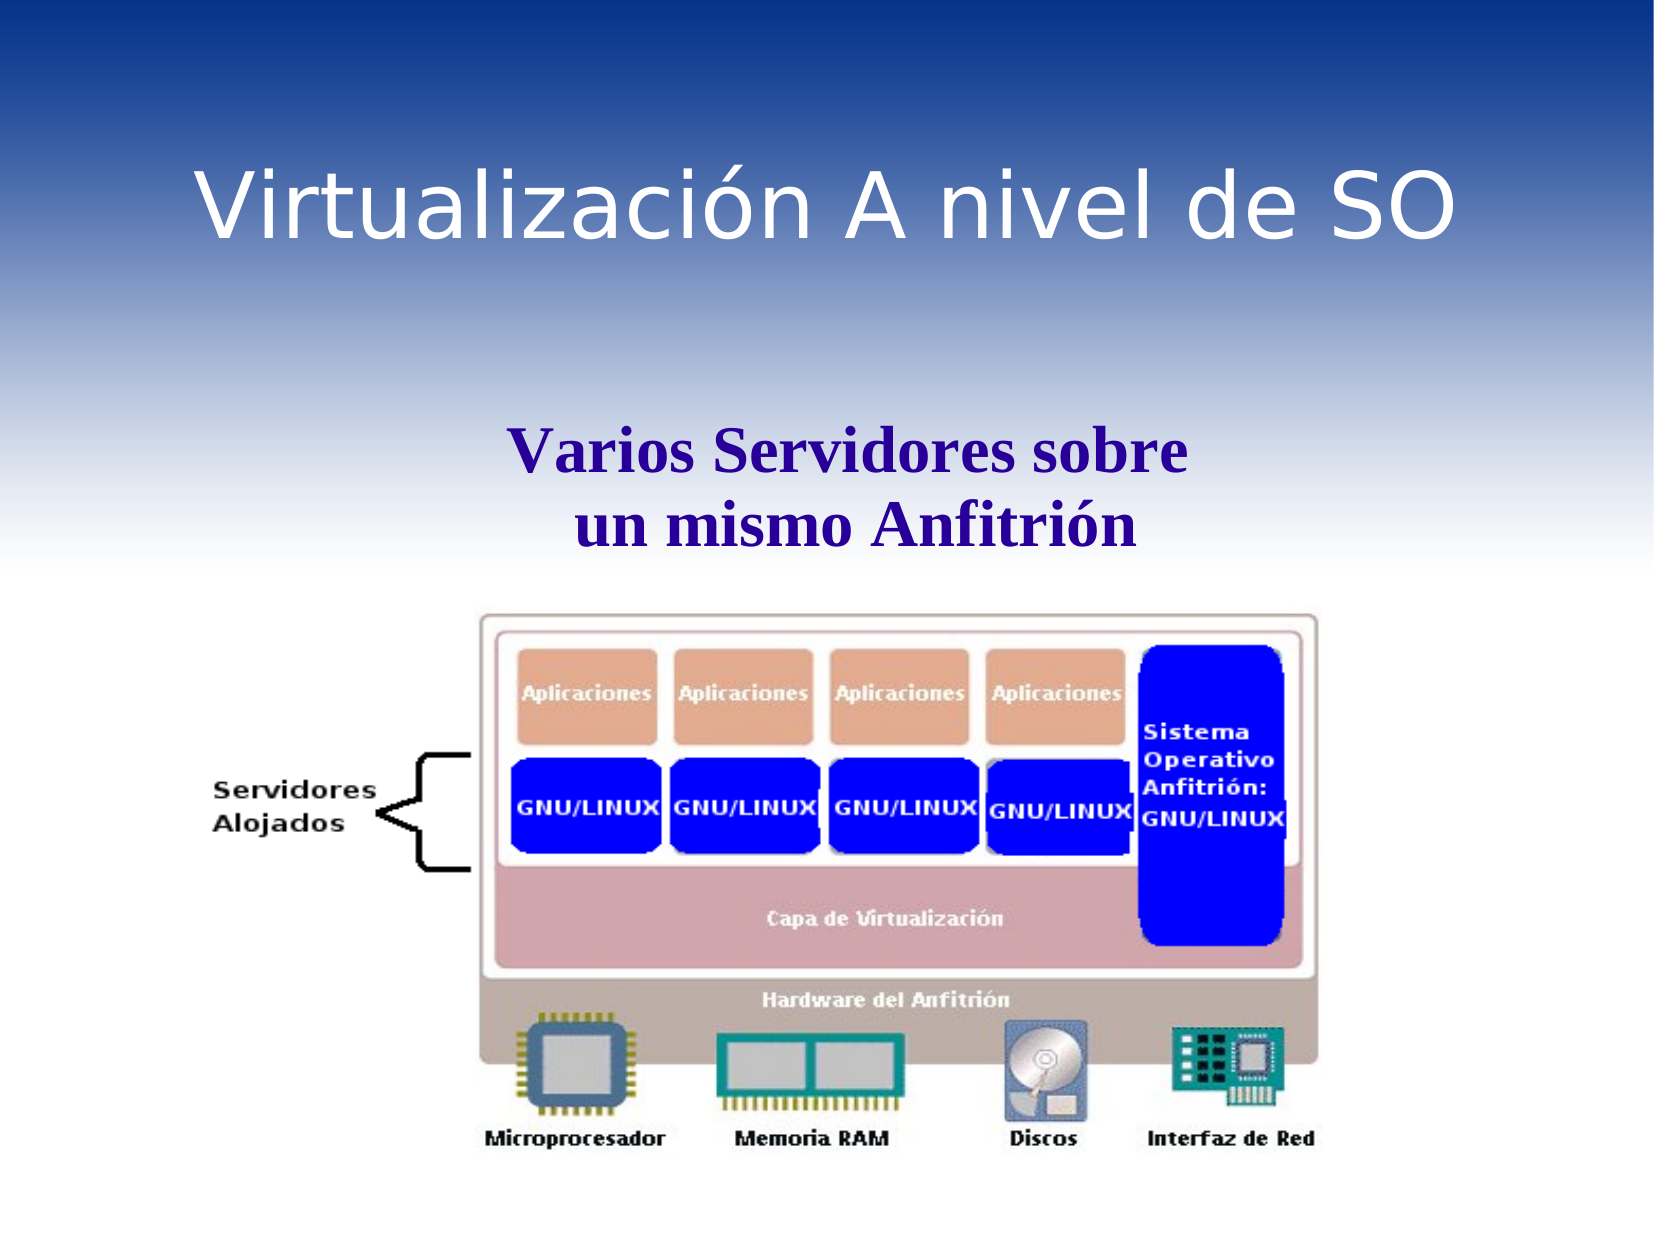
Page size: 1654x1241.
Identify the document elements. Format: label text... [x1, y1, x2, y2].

title Virtualización A nivel de SO [121, 102, 1534, 311]
picture [0, 0, 1654, 1241]
text_box Varios Servidores sobre un mismo Anfitrión [206, 413, 1506, 562]
